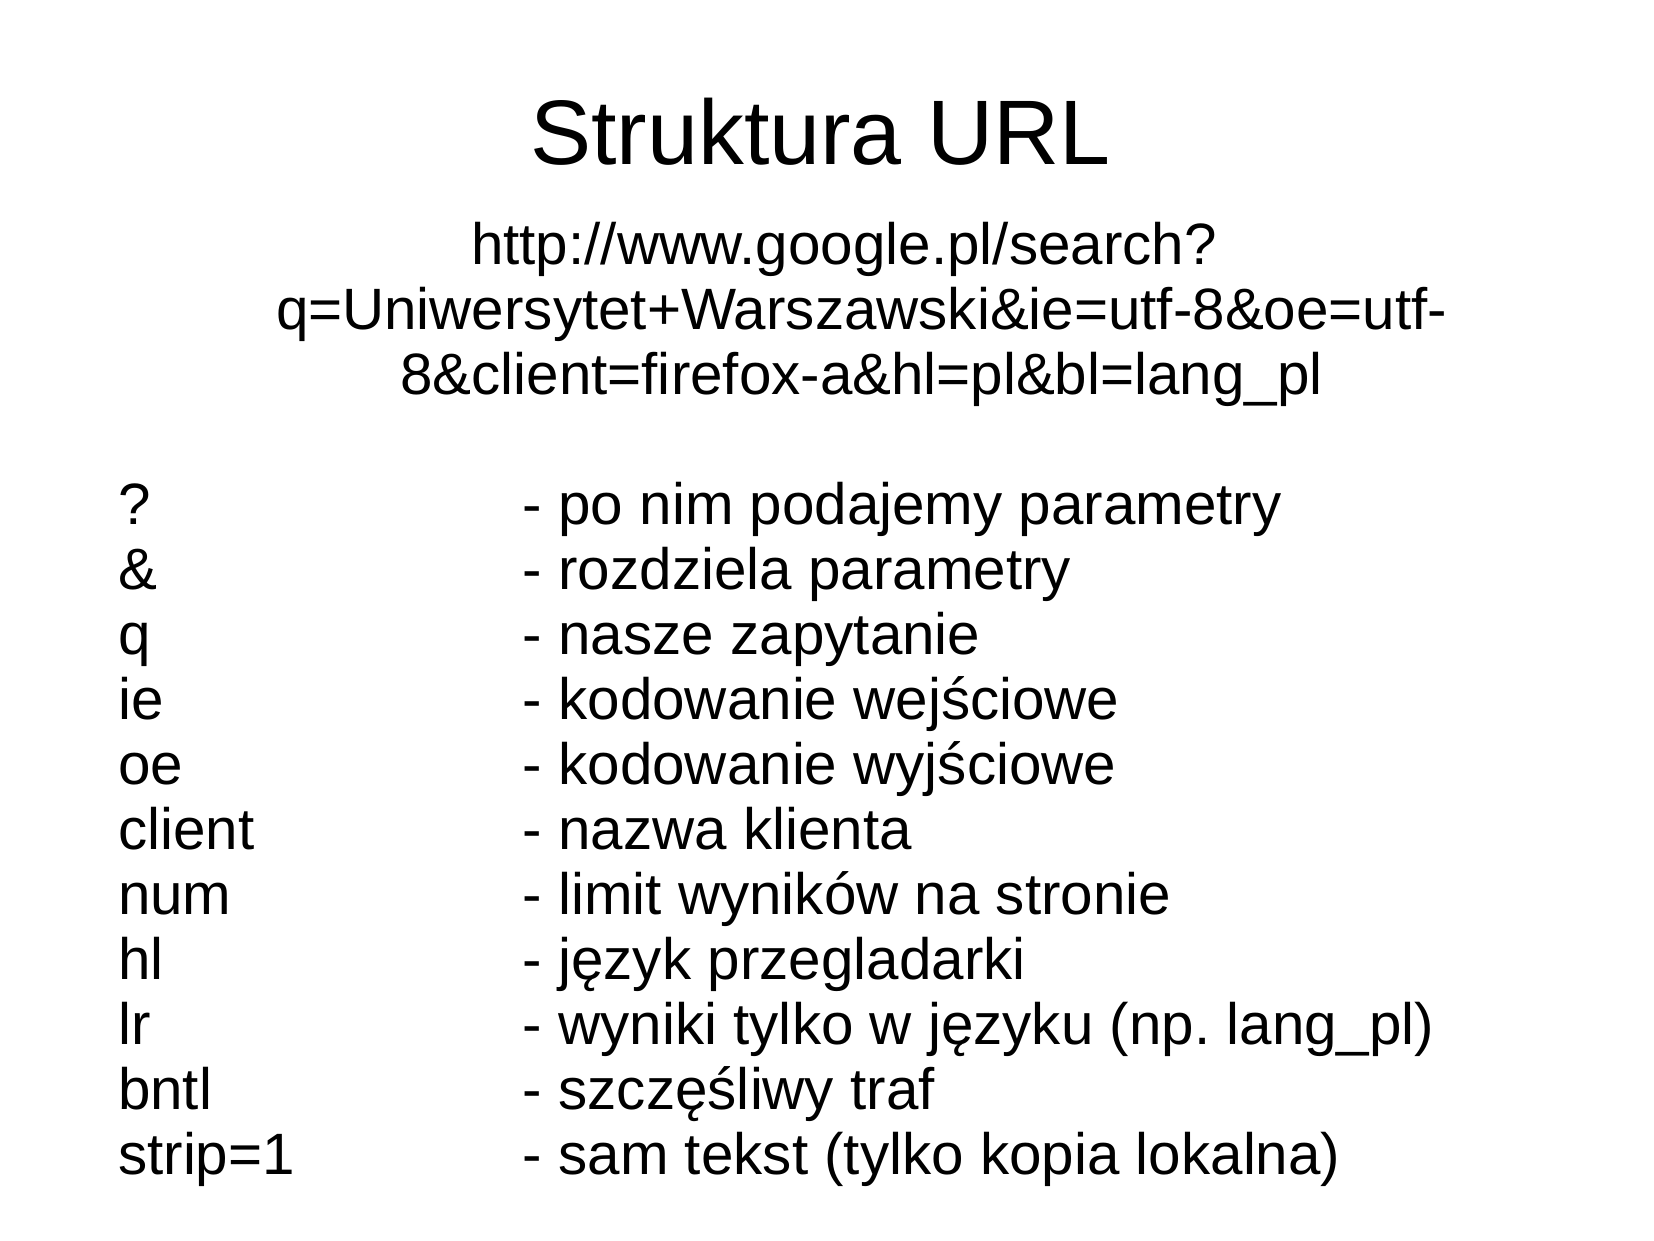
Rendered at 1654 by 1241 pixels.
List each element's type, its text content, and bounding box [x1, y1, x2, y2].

title Struktura URL [76, 29, 1565, 237]
subtitle http://www.google.pl/search?q=Uniwersytet+Warszawski&ie=utf-8&oe=utf-8&client=firefox-a&hl=pl&bl=lang_pl ? - po nim podajemy parametry & - rozdziela parametry q - nasze zapytanie ie - kodowanie wejściowe oe - kodowanie wyjściowe client - nazwa klienta num - limit wyników na stronie hl - język przegladarki lr - wyniki tylko w języku (np. lang_pl) bntl - szczęśliwy traf strip=1 - sam tekst (tylko kopia lokalna) [82, 211, 1571, 1187]
